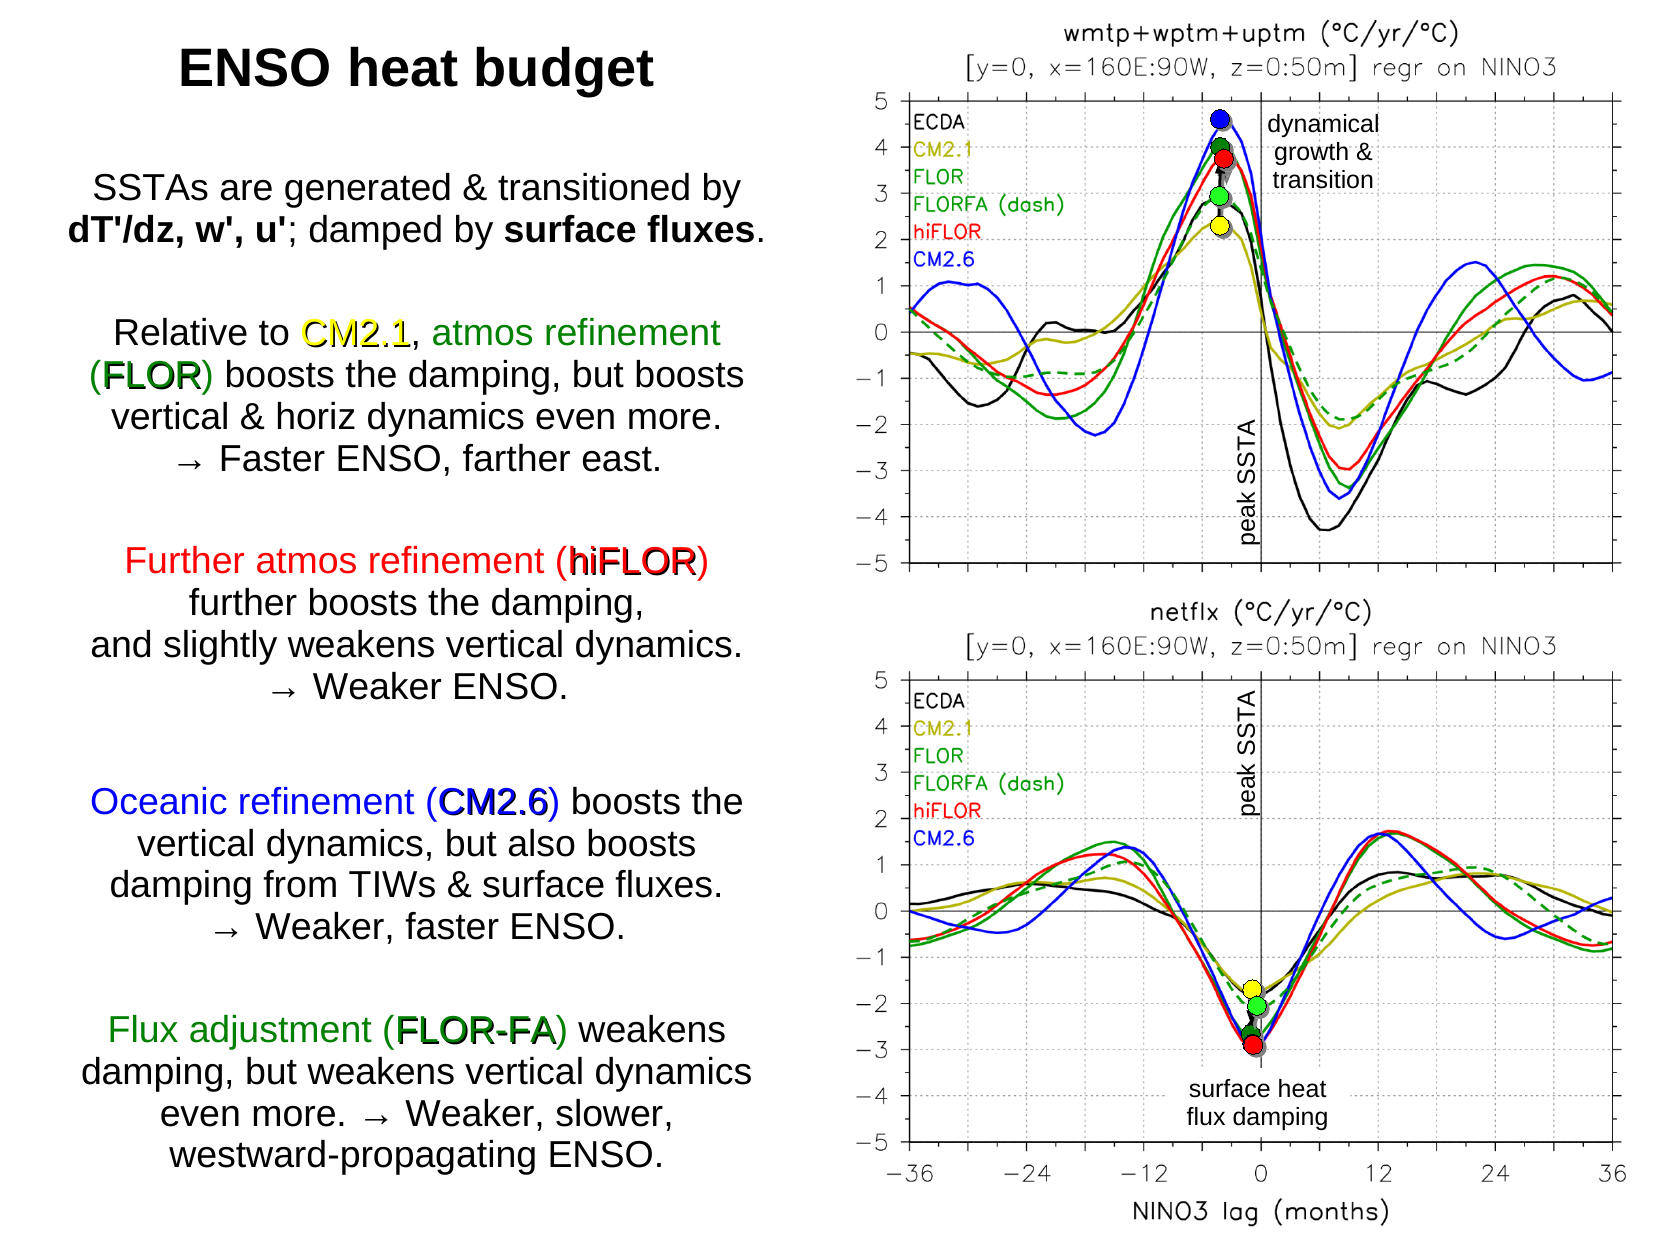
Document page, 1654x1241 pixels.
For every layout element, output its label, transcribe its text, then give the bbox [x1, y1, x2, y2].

text_box [1210, 109, 1230, 129]
text_box peak SSTA [1225, 396, 1268, 560]
text_box [1242, 979, 1267, 1016]
text_box peak SSTA [1225, 677, 1268, 901]
text_box [1210, 137, 1234, 169]
text_box Further atmos refinement (hiFLOR) further boosts the damping, and slightly weakens vertical dynamics. → Weaker ENSO. [58, 533, 775, 715]
text_box [1241, 1024, 1263, 1055]
text_box [1209, 186, 1229, 206]
text_box ENSO heat budget [8, 22, 826, 98]
picture [825, 0, 1654, 1241]
text_box Oceanic refinement (CM2.6) boosts the vertical dynamics, but also boosts damping from TIWs & surface fluxes. → Weaker, faster ENSO. [58, 774, 775, 955]
text_box dynamical growth & transition [1240, 104, 1407, 201]
text_box [1210, 215, 1230, 236]
text_box Flux adjustment (FLOR-FA) weakens damping, but weakens vertical dynamics even more. → Weaker, slower, westward-propagating ENSO. [58, 1002, 775, 1184]
text_box SSTAs are generated & transitioned by dT'/dz, w', u'; damped by surface fluxes. [27, 160, 806, 258]
text_box surface heat flux damping [1165, 1068, 1351, 1138]
text_box Relative to CM2.1, atmos refinement (FLOR) boosts the damping, but boosts vertical & horiz dynamics even more. → Faster ENSO, farther east. [58, 305, 775, 487]
